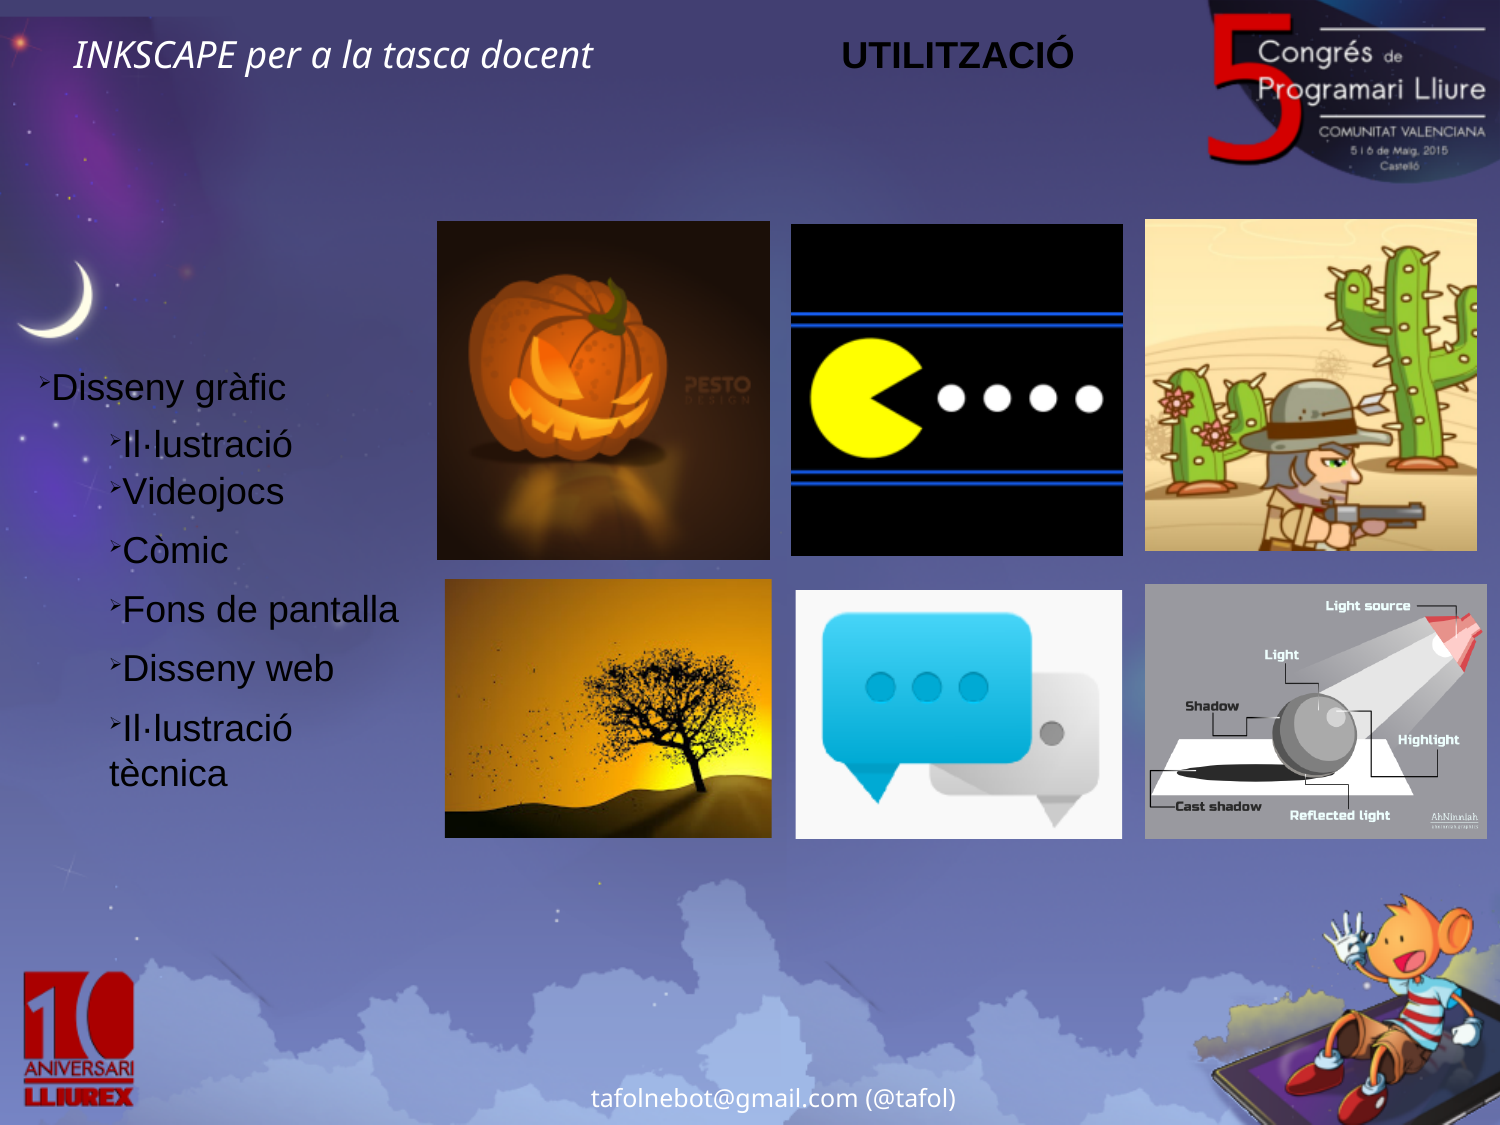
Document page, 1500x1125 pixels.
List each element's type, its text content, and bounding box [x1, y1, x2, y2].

text_box Còmic [94, 518, 414, 577]
text_box Videojocs [94, 459, 414, 518]
text_box Disseny gràfic [23, 355, 437, 416]
text_box UTILITZACIÓ [826, 23, 1170, 84]
text_box Il·lustració [94, 412, 414, 459]
picture [0, 0, 1500, 1125]
text_box Fons de pantalla [94, 577, 438, 638]
text_box Il·lustració tècnica [94, 696, 414, 801]
text_box Disseny web [94, 637, 414, 696]
